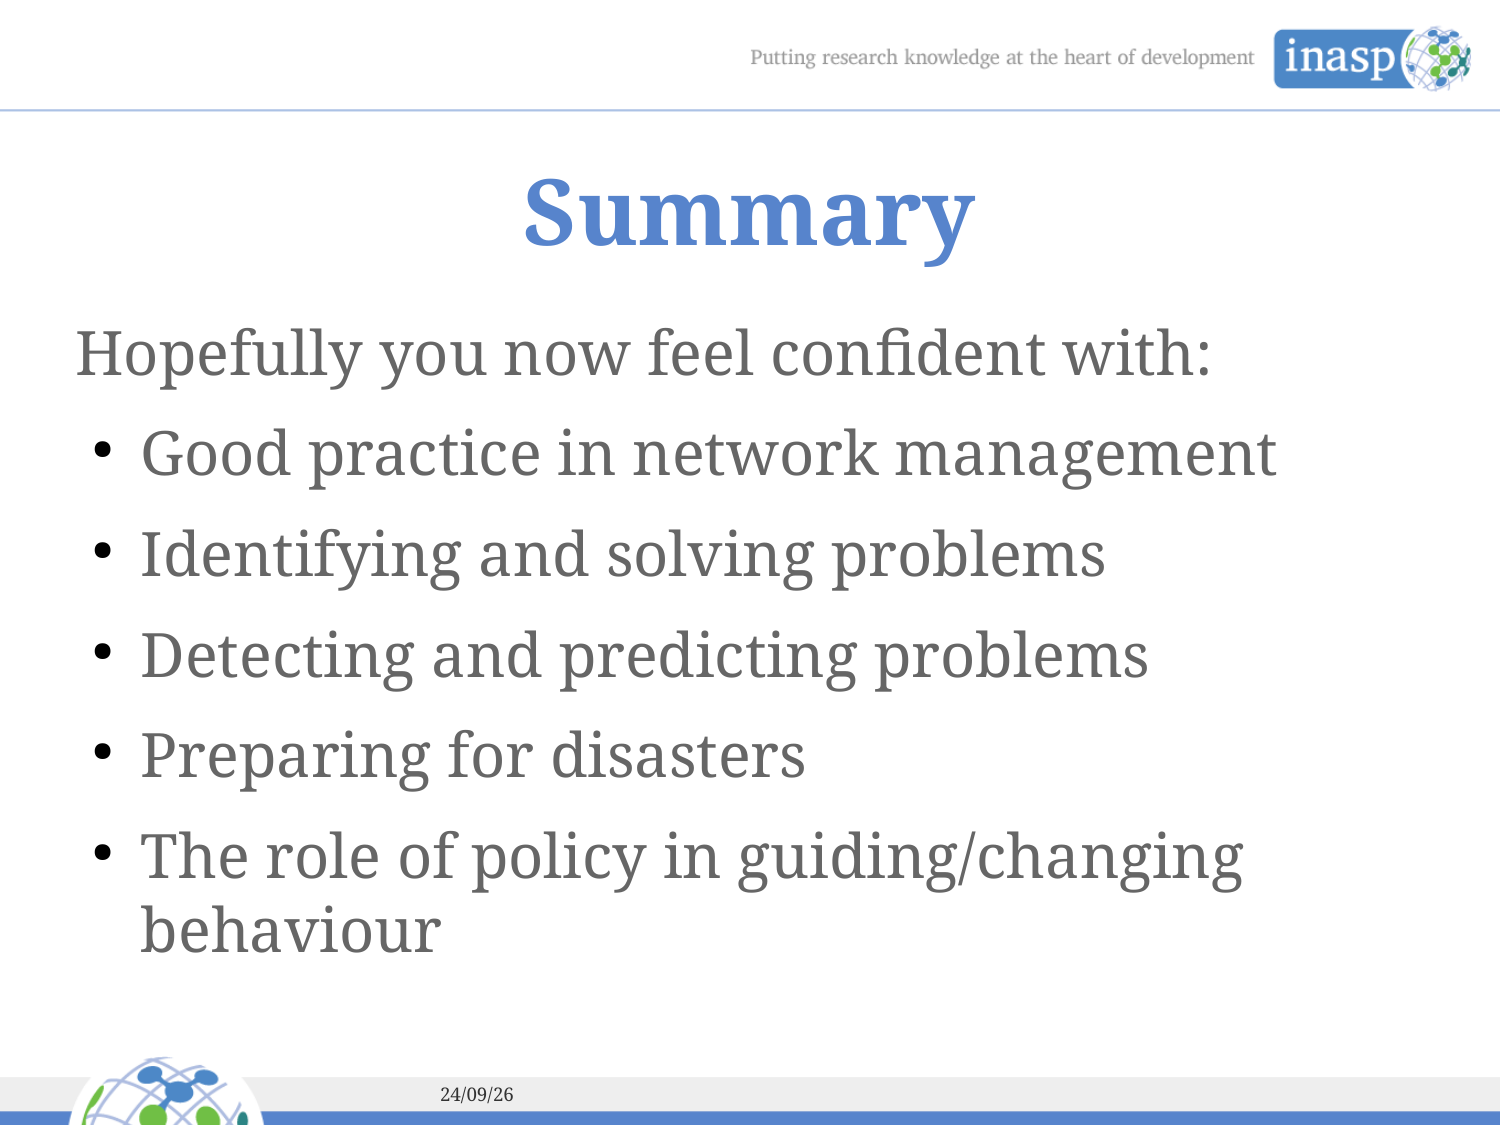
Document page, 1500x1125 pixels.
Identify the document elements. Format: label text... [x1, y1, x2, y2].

title Summary [75, 129, 1426, 313]
list Hopefully you now feel confident with: Good practice in network management Identifying and solving problems Detecting and predicting problems Preparing for disasters The role of policy in guiding/changing behaviour [75, 313, 1426, 967]
picture [0, 0, 1500, 1125]
